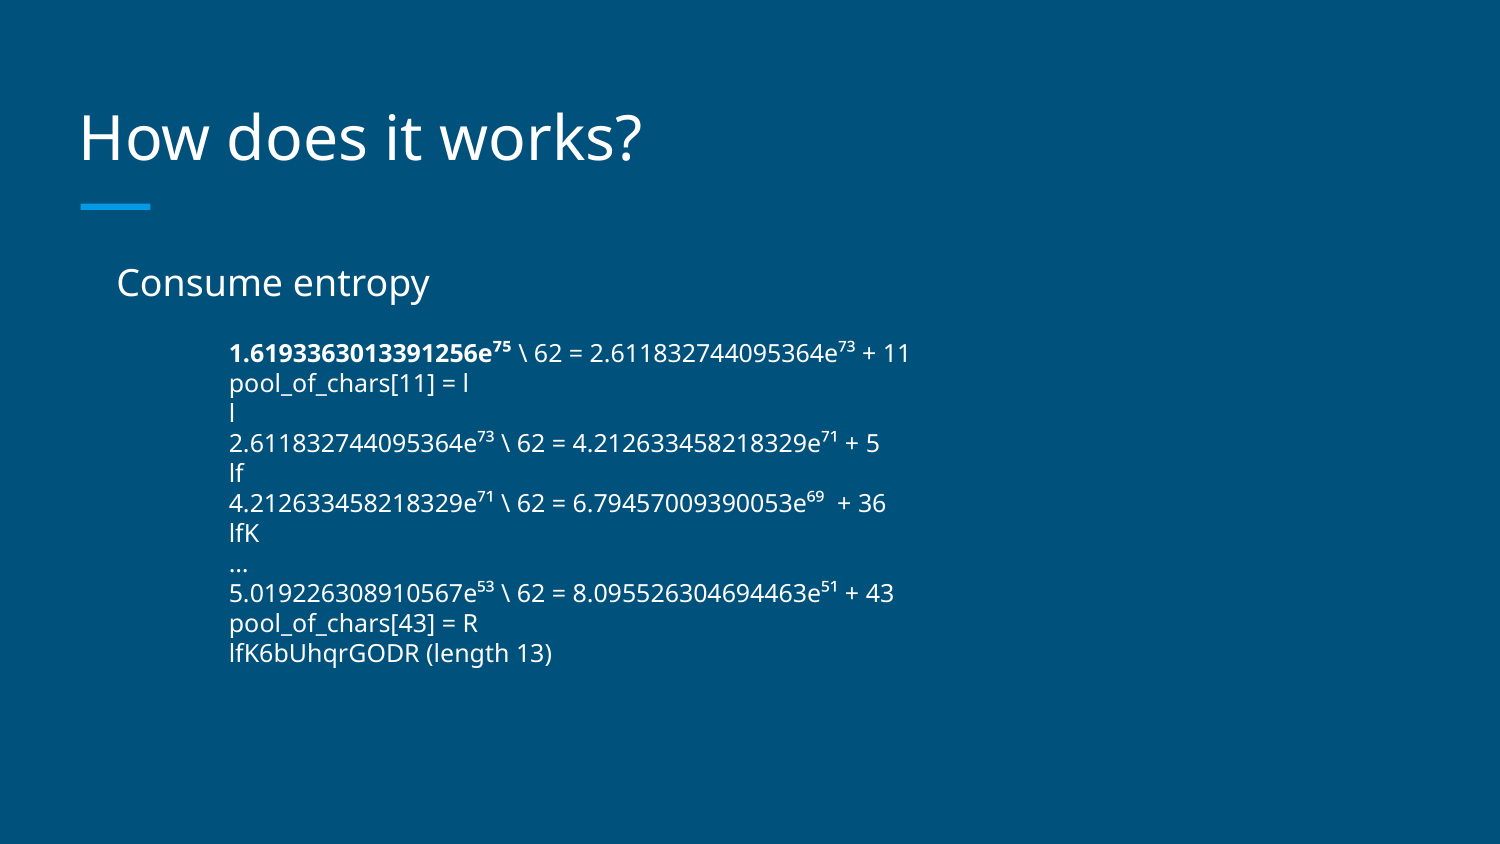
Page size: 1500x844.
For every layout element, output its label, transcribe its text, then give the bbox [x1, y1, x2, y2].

title How does it works? [63, 75, 1437, 188]
list Consume entropy 1.6193363013391256e⁷⁵ \ 62 = 2.611832744095364e⁷³ + 11 pool_of_chars[11] = l l 2.611832744095364e⁷³ \ 62 = 4.212633458218329e⁷¹ + 5 lf 4.212633458218329e⁷¹ \ 62 = 6.79457009390053e⁶⁹ + 36 lfK … 5.019226308910567e⁵³ \ 62 = 8.095526304694463e⁵¹ + 43 pool_of_chars[43] = R lfK6bUhqrGODR (length 13) [63, 244, 1437, 750]
